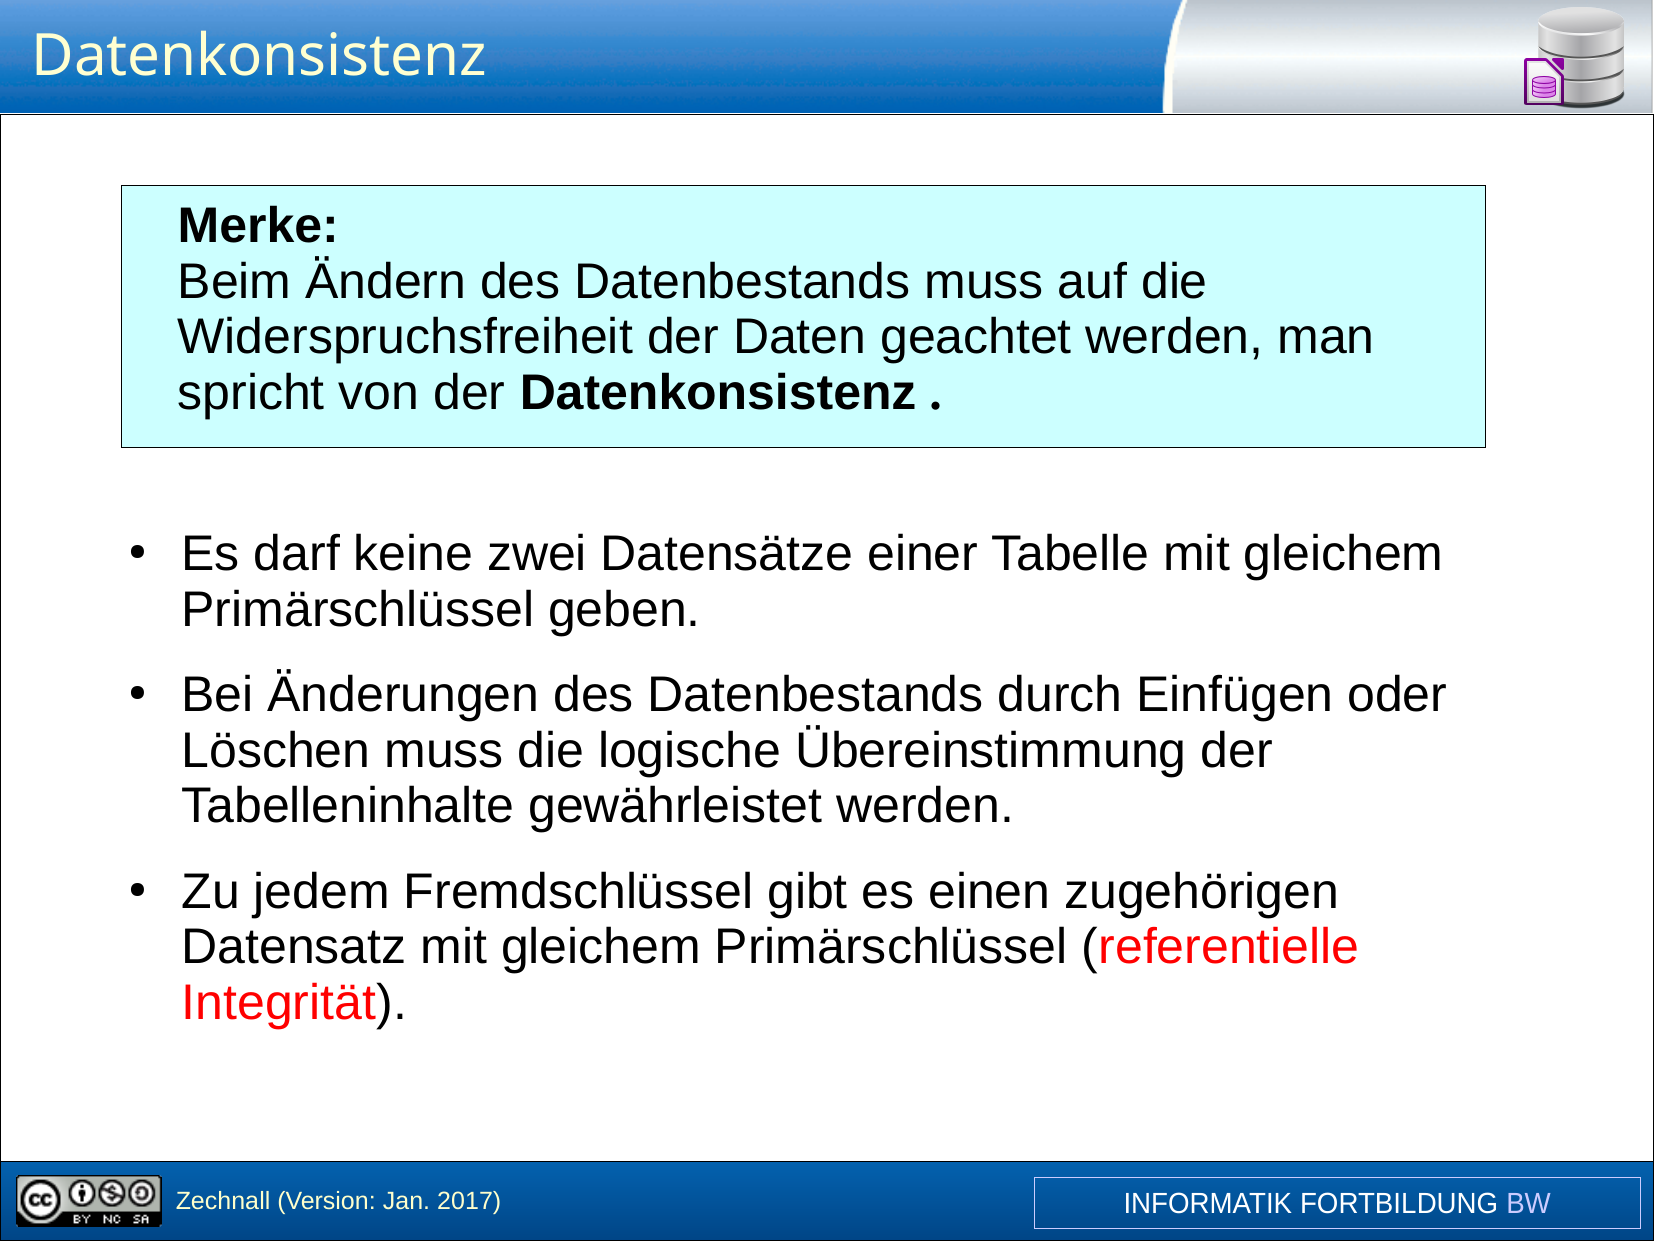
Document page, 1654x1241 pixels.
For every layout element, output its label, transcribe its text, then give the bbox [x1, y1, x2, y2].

list Es darf keine zwei Datensätze einer Tabelle mit gleichem Primärschlüssel geben. Bei Änderungen des Datenbestands durch Einfügen oder Löschen muss die logische Übereinstimmung der Tabelleninhalte gewährleistet werden. Zu jedem Fremdschlüssel gibt es einen zugehörigen Datensatz mit gleichem Primärschlüssel (referentielle Integrität). [110, 525, 1556, 1031]
picture [16, 1175, 162, 1227]
picture [0, 0, 1654, 113]
text_box Merke: Beim Ändern des Datenbestands muss auf die Widerspruchsfreiheit der Daten geachtet werden, man spricht von der Datenkonsistenz . [121, 185, 1486, 448]
title Datenkonsistenz [31, 14, 1151, 92]
